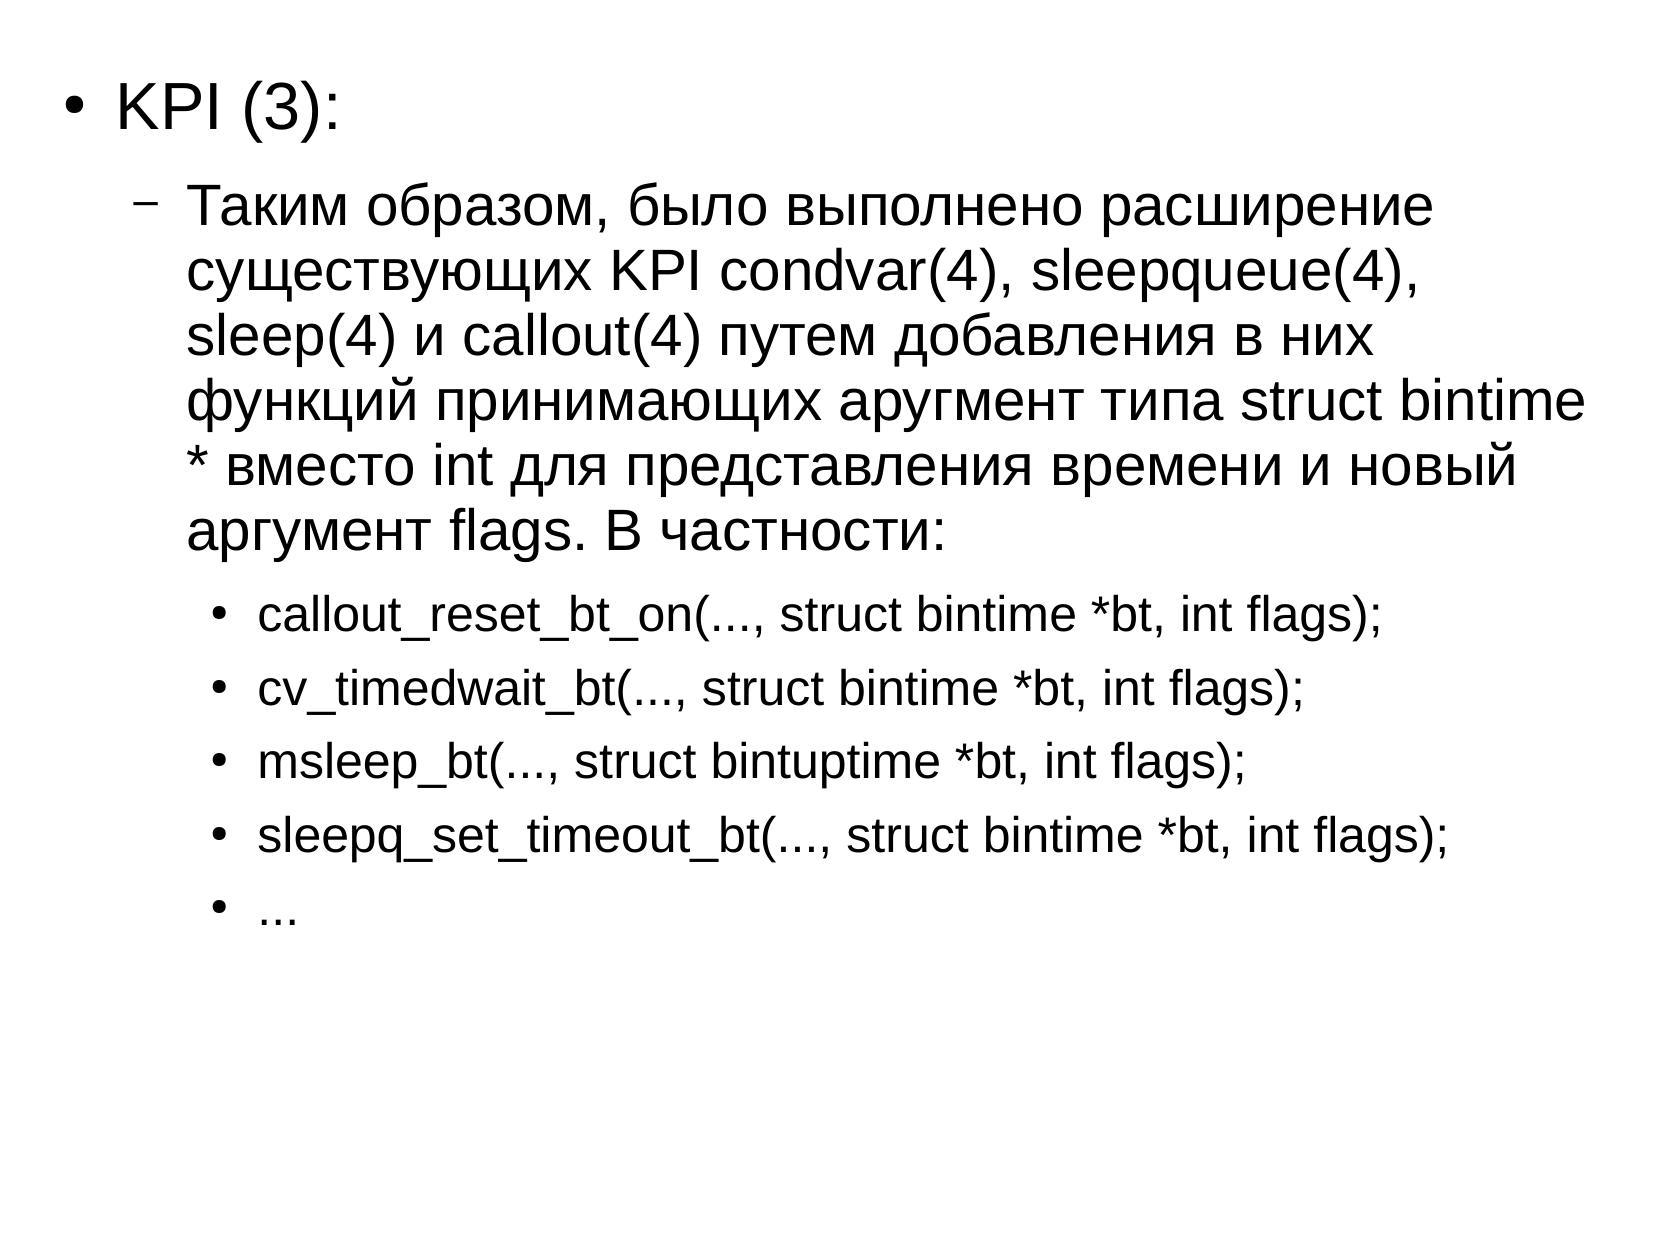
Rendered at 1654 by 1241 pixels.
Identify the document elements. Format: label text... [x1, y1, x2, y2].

list KPI (3): Таким образом, было выполнено расширение существующих KPI condvar(4), sleepqueue(4), sleep(4) и callout(4) путем добавления в них функций принимающих аругмент типа struct bintime * вместо int для представления времени и новый аргумент flags. В частности: callout_reset_bt_on(..., struct bintime *bt, int flags); cv_timedwait_bt(..., struct bintime *bt, int flags); msleep_bt(..., struct bintuptime *bt, int flags); sleepq_set_timeout_bt(..., struct bintime *bt, int flags); ... [45, 68, 1621, 1221]
